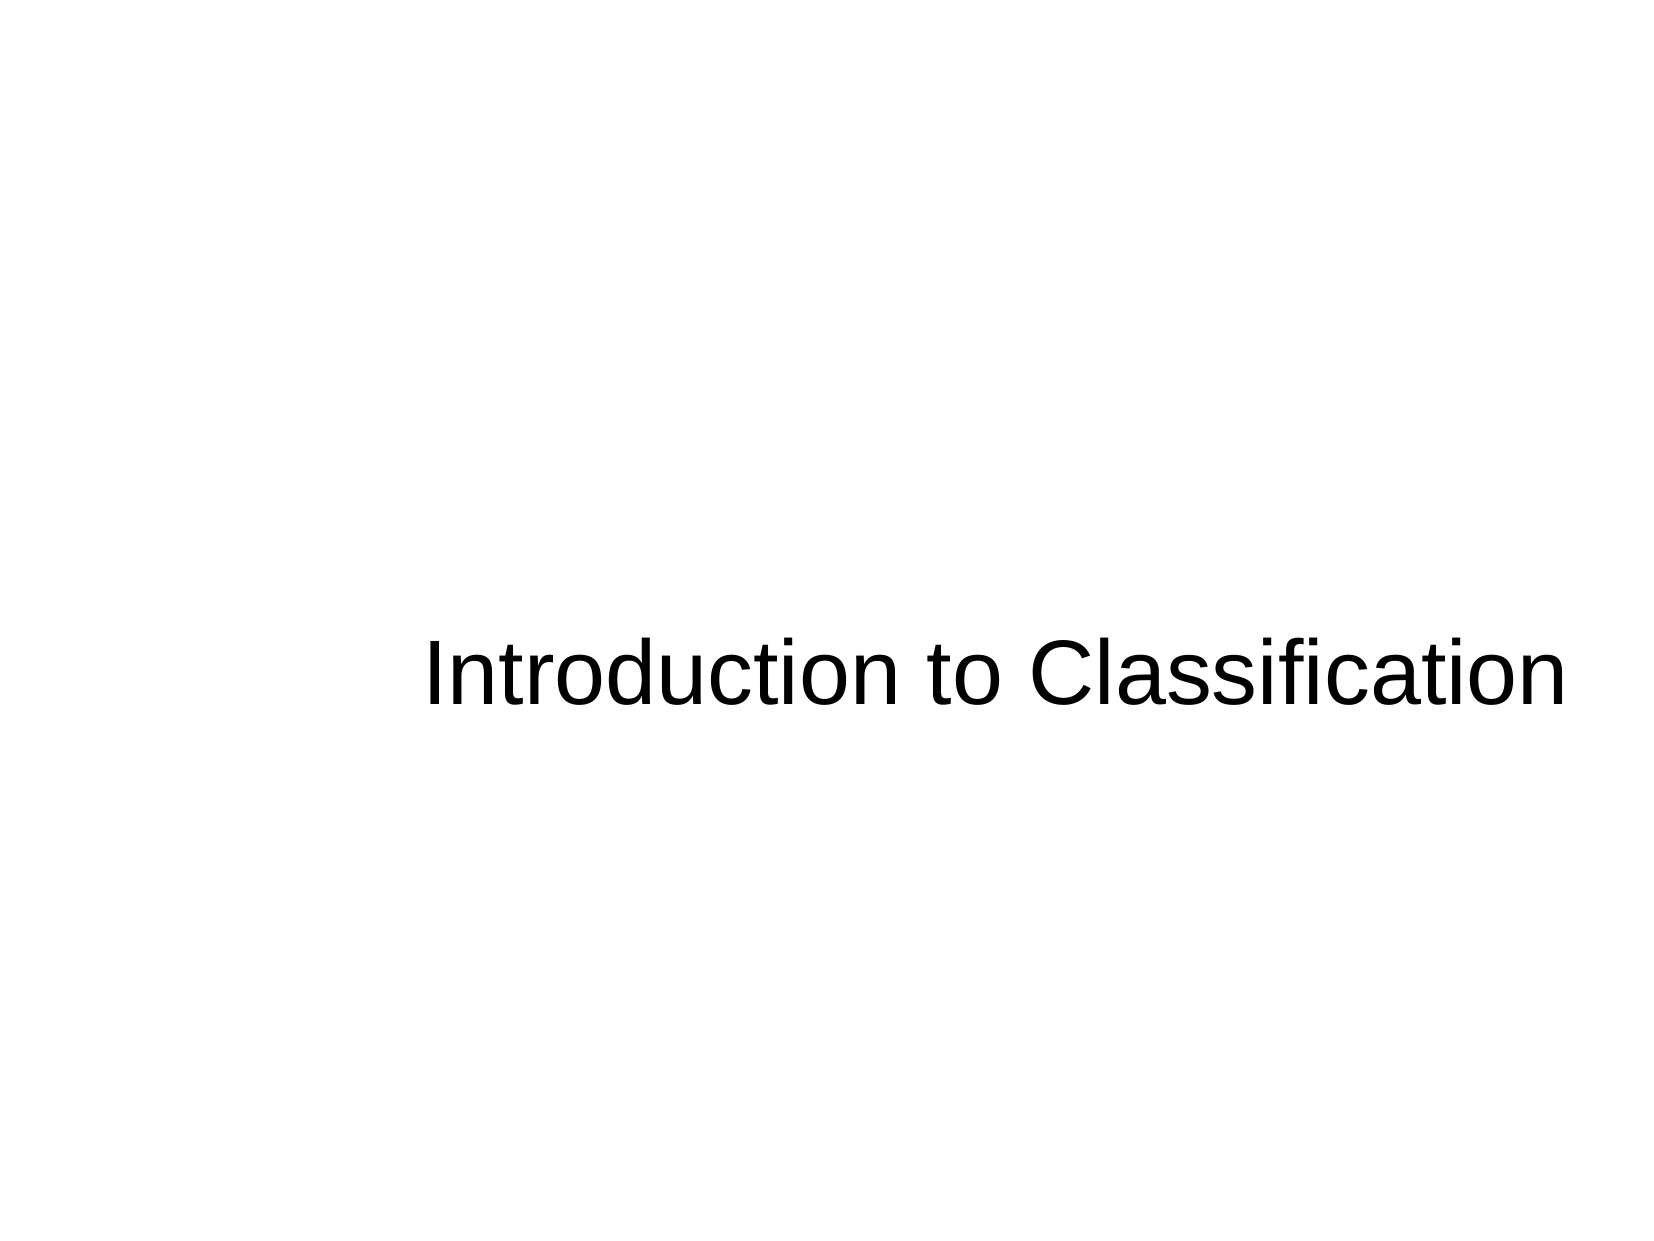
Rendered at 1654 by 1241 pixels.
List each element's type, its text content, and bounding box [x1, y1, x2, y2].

title Introduction to Classification [82, 569, 1571, 777]
